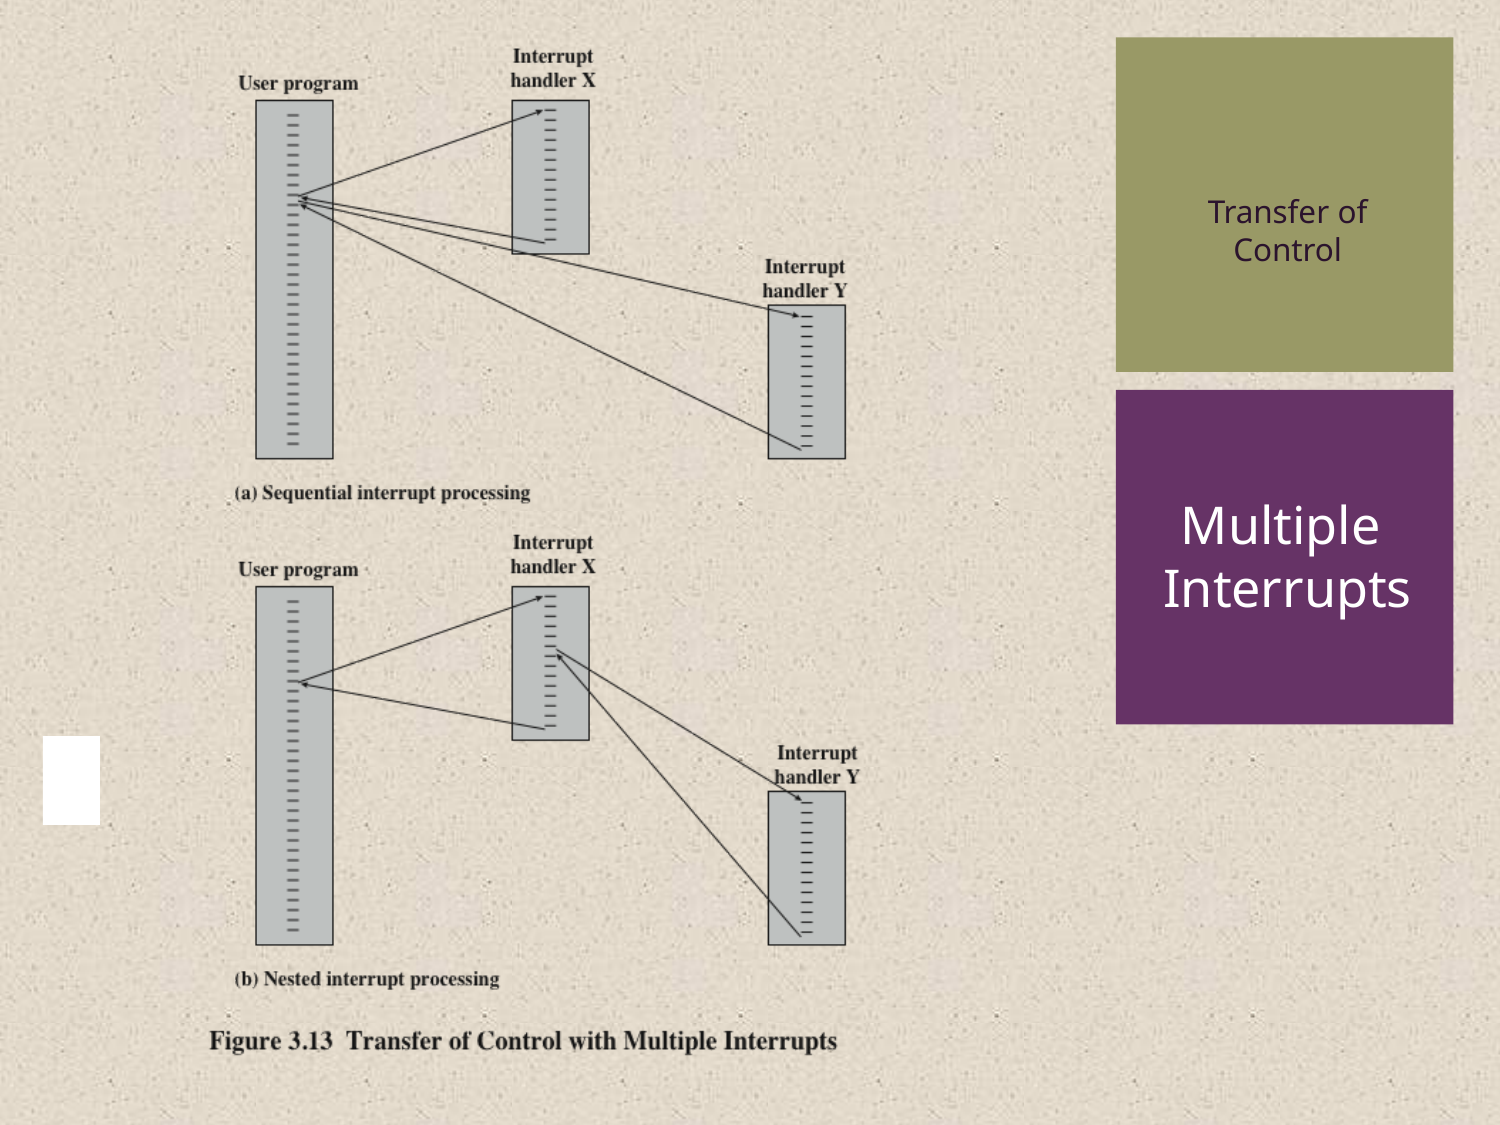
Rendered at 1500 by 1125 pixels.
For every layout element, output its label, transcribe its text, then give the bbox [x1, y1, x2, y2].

title Multiple Interrupts [1137, 474, 1438, 625]
picture [0, 0, 1500, 1125]
text_box [42, 736, 100, 825]
text_box Transfer of Control [1137, 112, 1438, 275]
